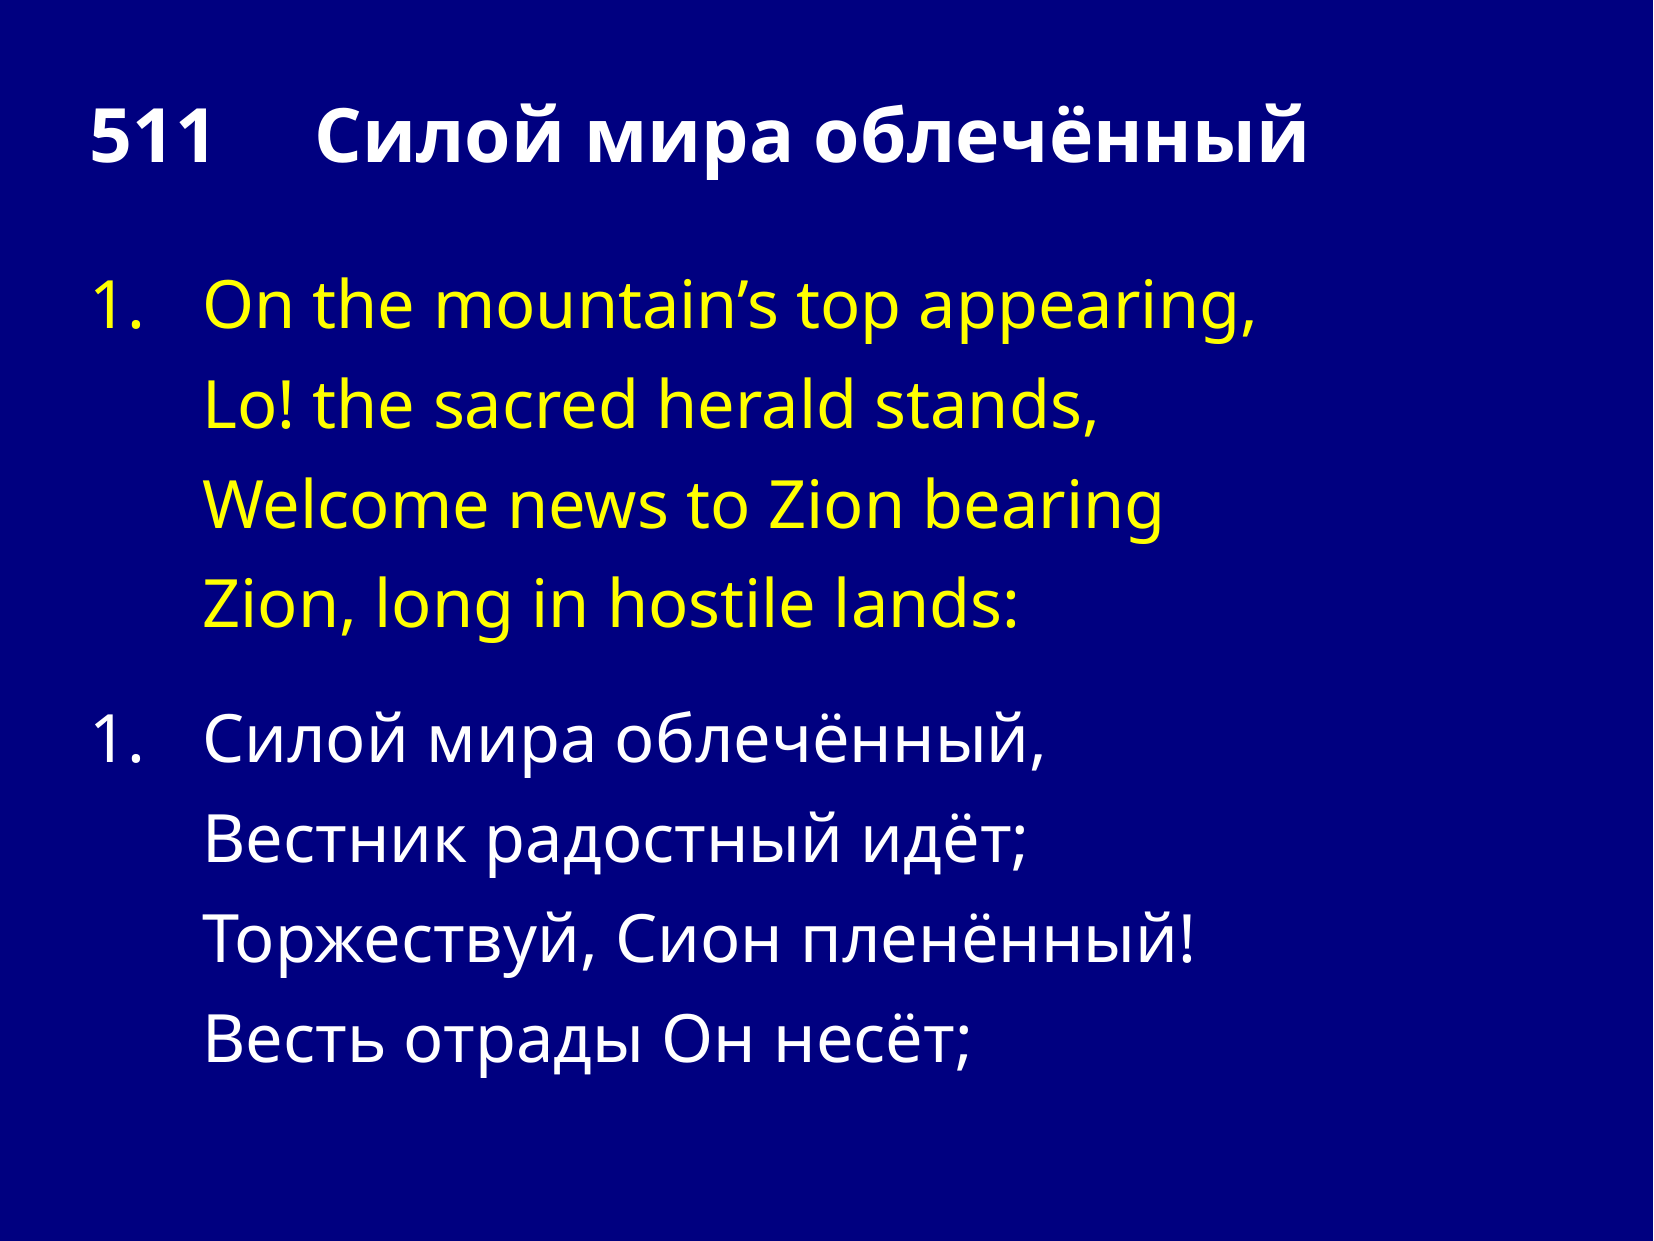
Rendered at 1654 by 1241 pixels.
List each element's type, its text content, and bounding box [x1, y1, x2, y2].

text_box 1. Силой мира облечённый, Вестник радостный идёт; Торжествуй, Сион пленённый! Весть отрады Он несёт; [75, 675, 1576, 1163]
text_box 1. On the mountain’s top appearing, Lo! the sacred herald stands, Welcome news to Zion bearing Zion, long in hostile lands: [75, 188, 1576, 638]
text_box 511 Силой мира облечённый [75, 75, 1576, 188]
